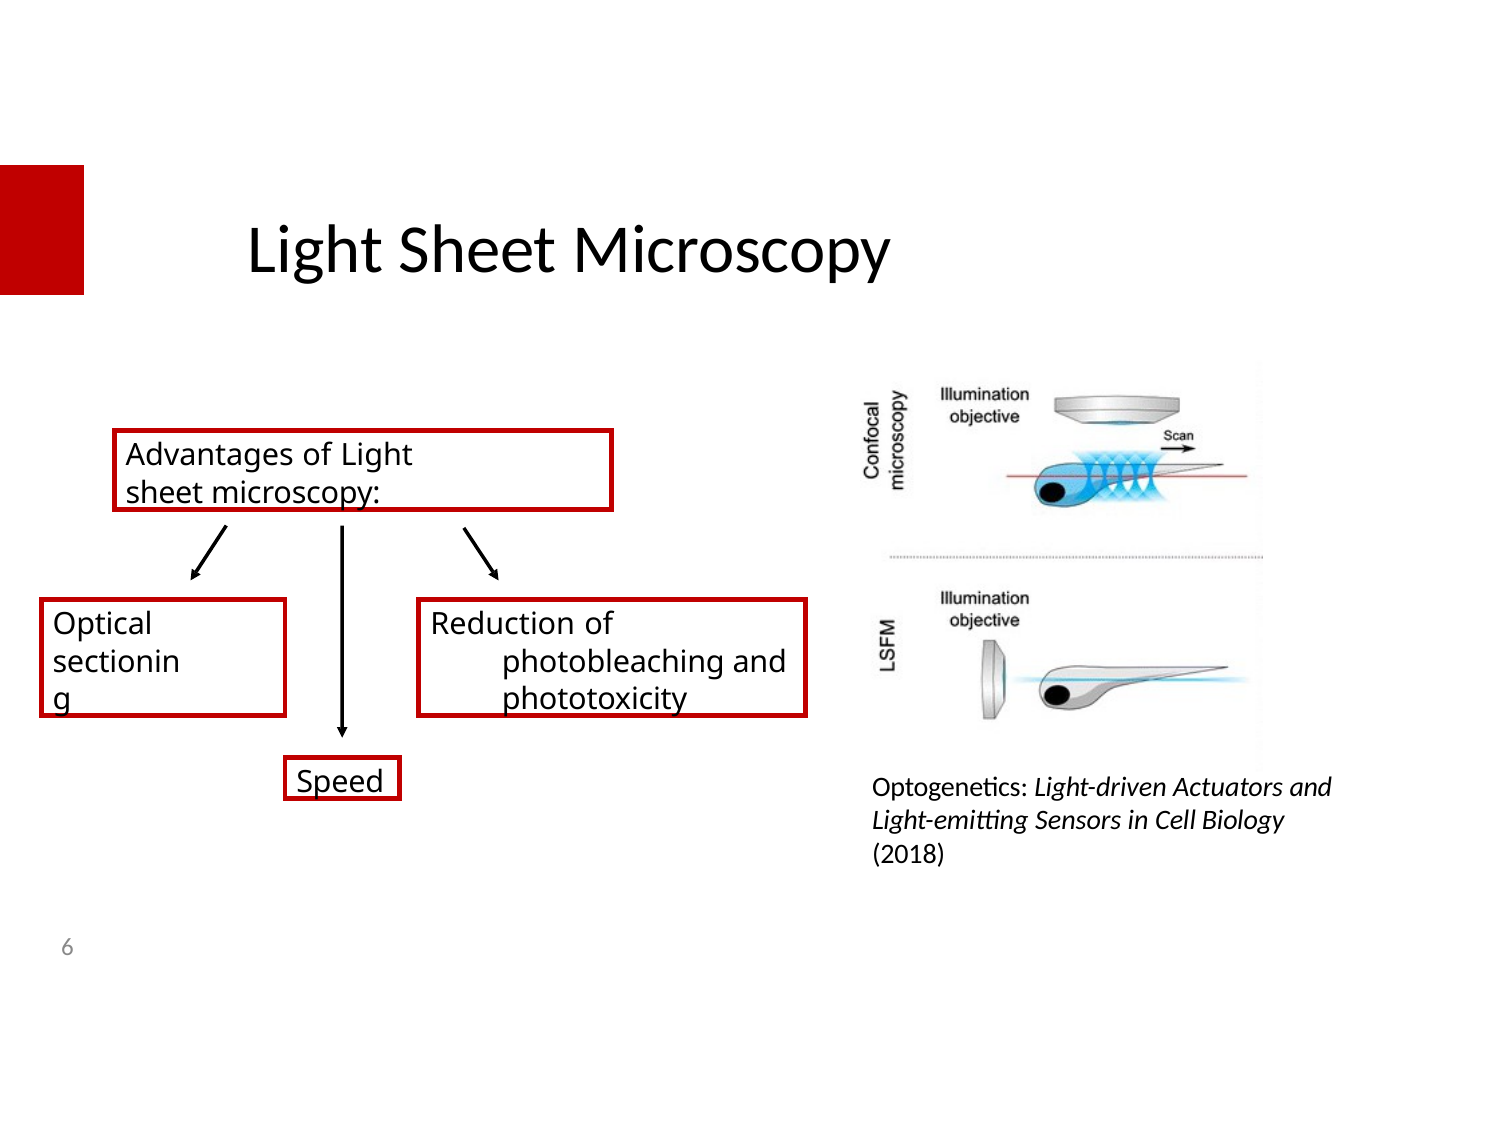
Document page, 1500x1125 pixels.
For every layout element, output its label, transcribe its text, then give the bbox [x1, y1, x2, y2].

text_box Optogenetics: Light-driven Actuators and Light-emitting Sensors in Cell Biology (2018) [870, 767, 1341, 871]
text_box Advantages of Light sheet microscopy: [114, 430, 612, 509]
title Light Sheet Microscopy [84, 202, 1069, 288]
text_box [462, 526, 499, 581]
text_box Speed [285, 757, 400, 799]
text_box Reduction of photobleaching and phototoxicity [418, 599, 806, 678]
picture [860, 360, 1263, 772]
text_box [1, 167, 82, 293]
text_box [336, 525, 348, 738]
text_box Optical sectioning [41, 599, 286, 678]
text_box [190, 524, 228, 581]
text_box 10 [56, 929, 319, 961]
